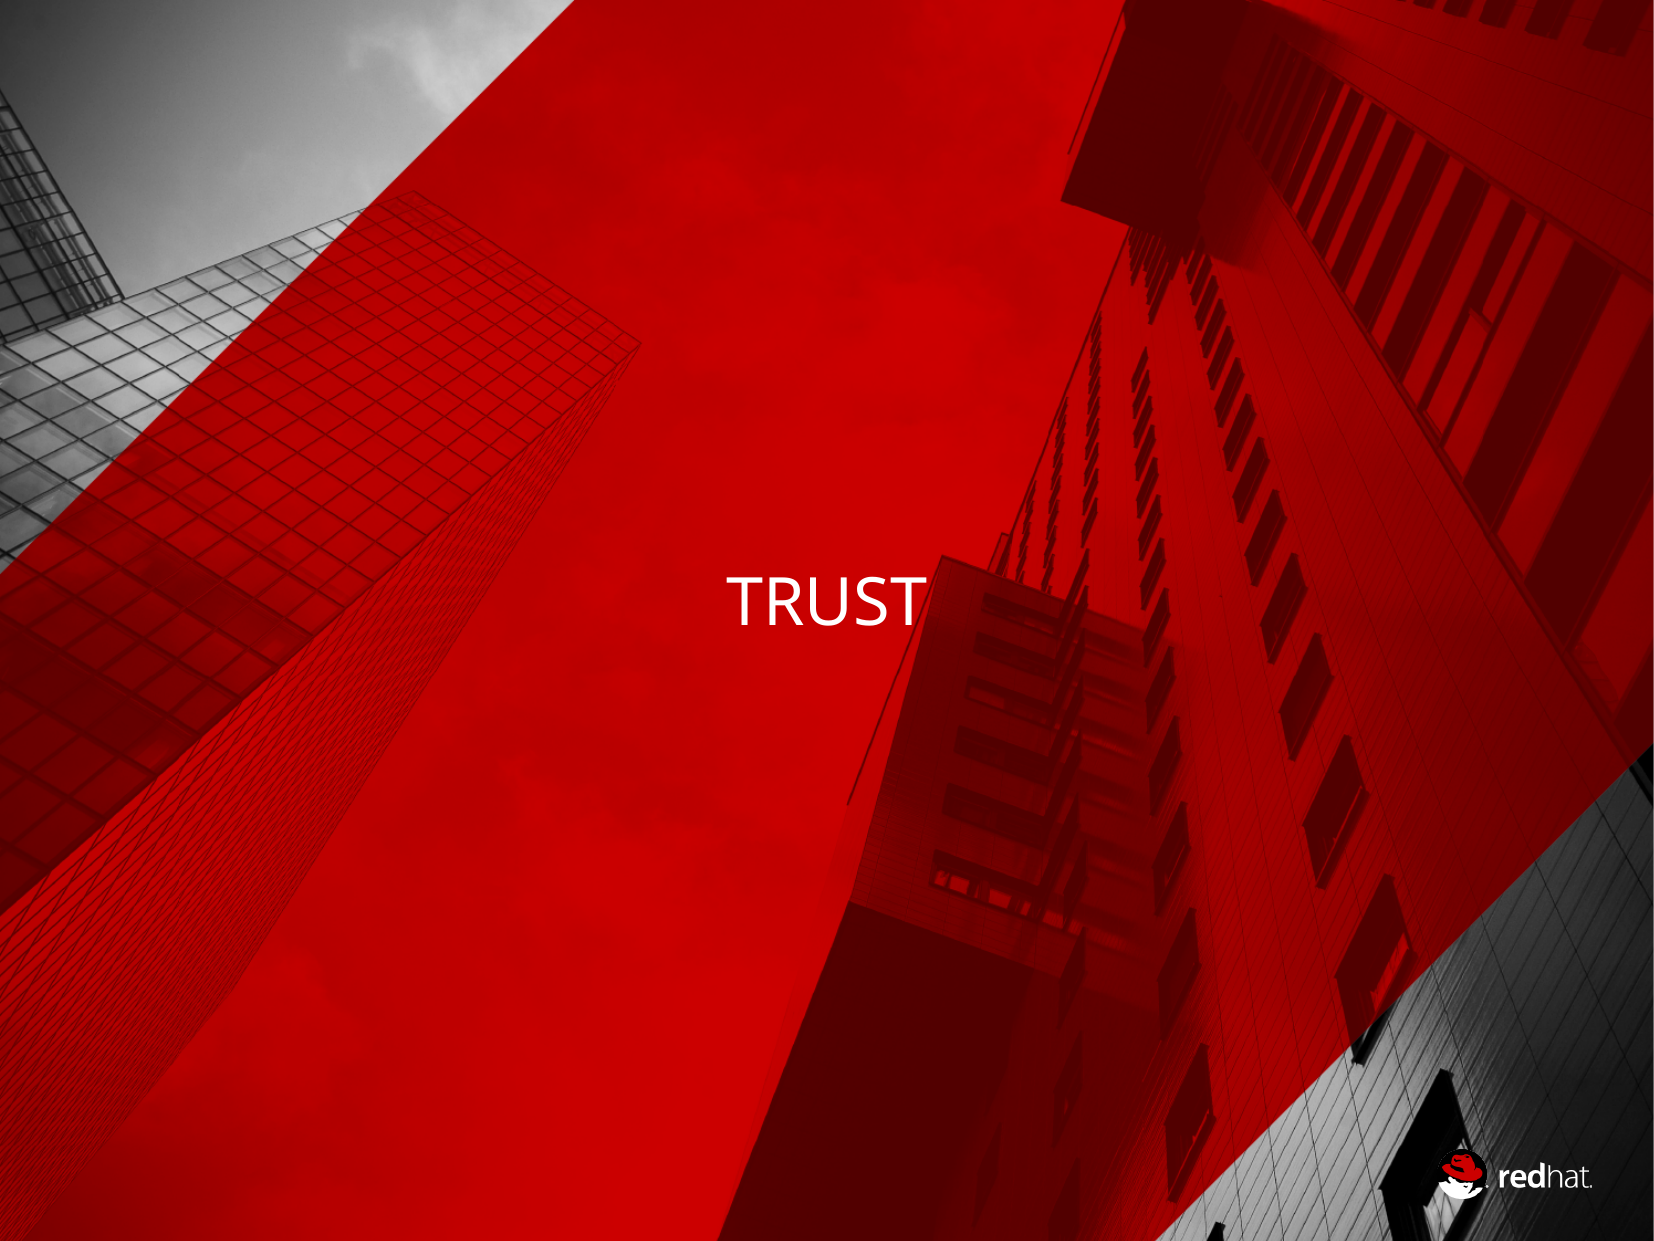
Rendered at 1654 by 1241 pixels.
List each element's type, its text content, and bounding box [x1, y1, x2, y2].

title TRUST [330, 496, 1323, 704]
picture [0, 0, 1654, 1241]
